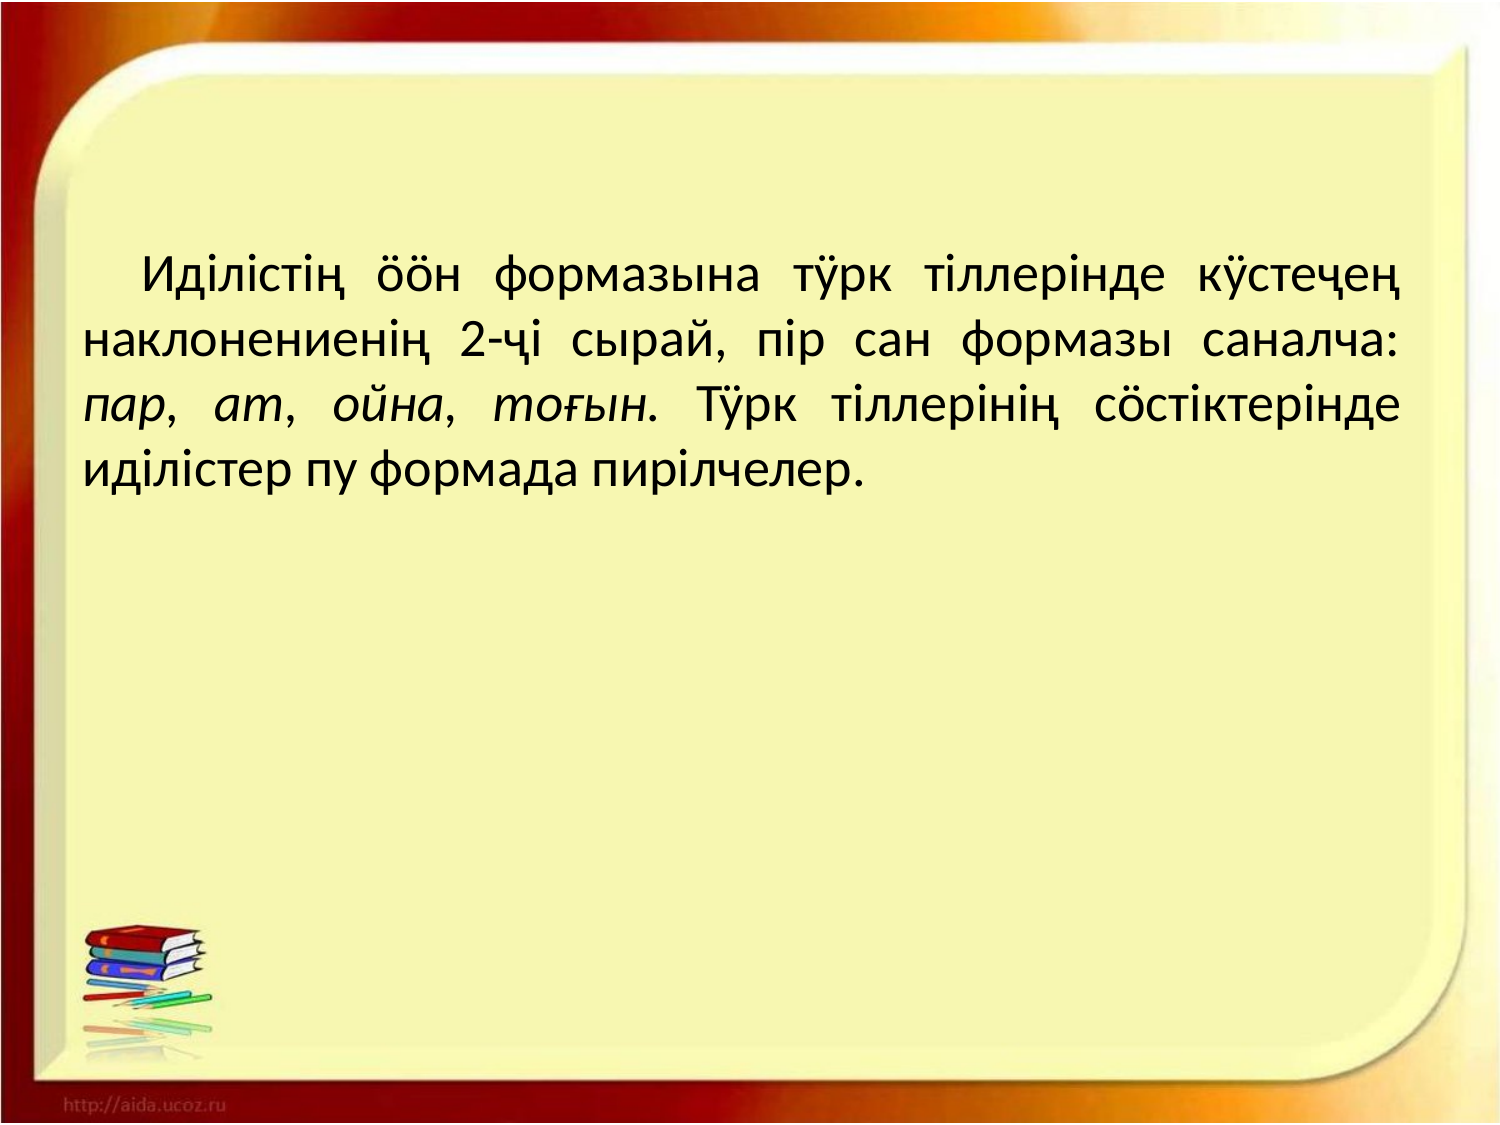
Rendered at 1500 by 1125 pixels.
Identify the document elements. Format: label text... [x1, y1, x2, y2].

list Иділістің ӧӧн формазына тӱрк тіллерінде кӱстеҷең наклонениенің 2-ҷі сырай, пір сан формазы саналча: пар, ат, ойна, тоғын. Тӱрк тіллерінің сӧстіктерінде иділістер пу формада пирілчелер. [67, 165, 1418, 1087]
picture [0, 2, 1500, 1123]
